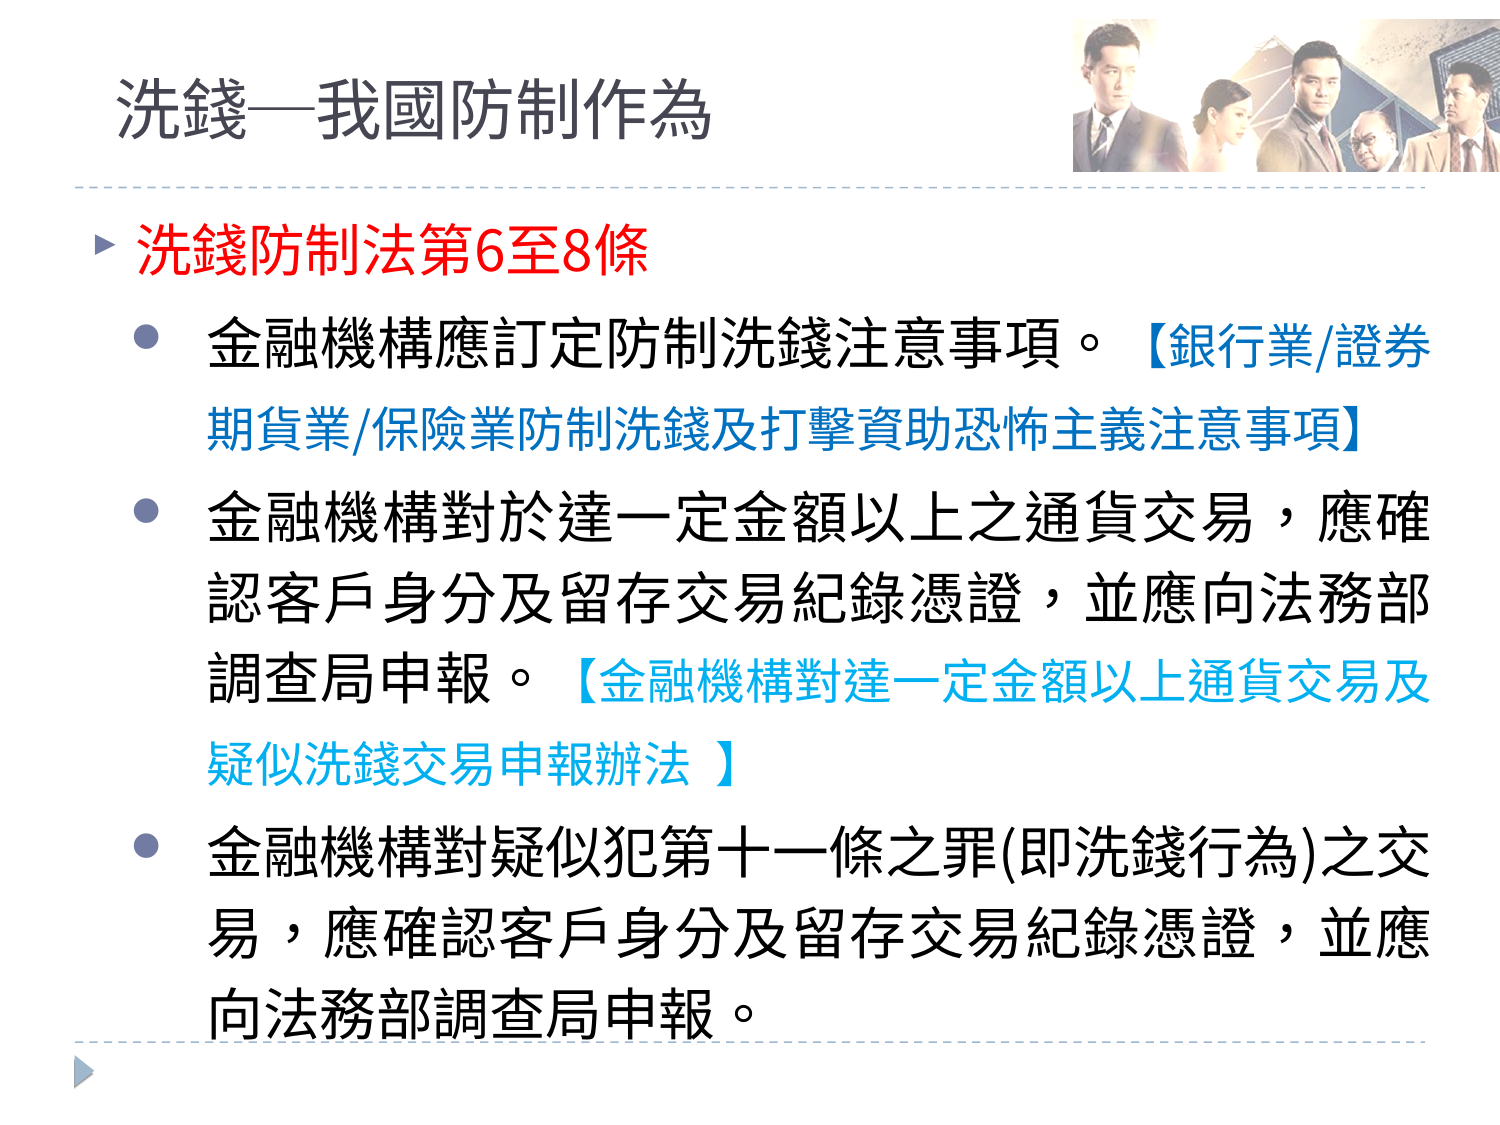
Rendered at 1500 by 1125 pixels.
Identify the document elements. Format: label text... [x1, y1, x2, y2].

picture [1073, 19, 1500, 172]
list 洗錢防制法第6至8條 金融機構應訂定防制洗錢注意事項。【銀行業/證券期貨業/保險業防制洗錢及打擊資助恐怖主義注意事項】 金融機構對於達一定金額以上之通貨交易，應確認客戶身分及留存交易紀錄憑證，並應向法務部調查局申報。【金融機構對達一定金額以上通貨交易及疑似洗錢交易申報辦法 】 金融機構對疑似犯第十一條之罪(即洗錢行為)之交易，應確認客戶身分及留存交易紀錄憑證，並應向法務部調查局申報。 [76, 208, 1447, 1083]
title 洗錢─我國防制作為 [99, 35, 1073, 156]
